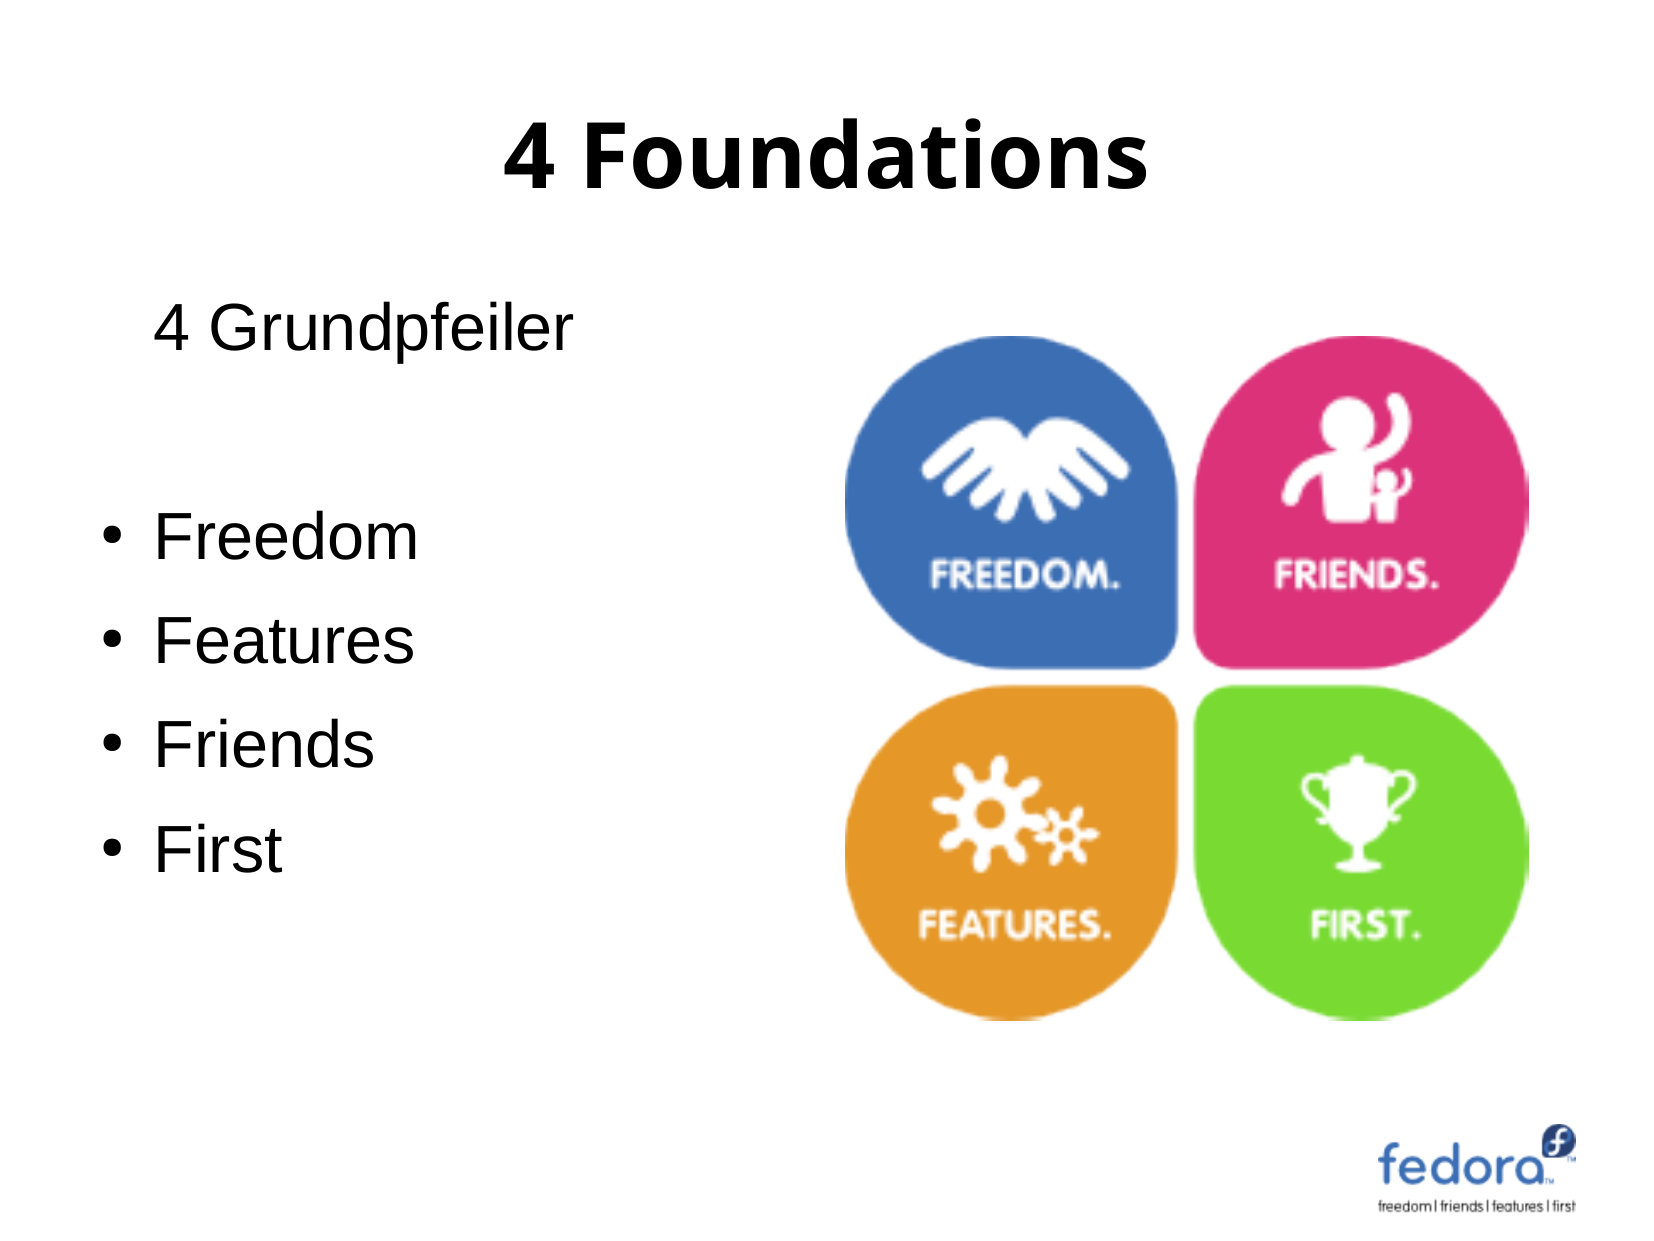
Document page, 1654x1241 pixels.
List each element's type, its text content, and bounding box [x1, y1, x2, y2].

list 4 Grundpfeiler Freedom Features Friends First [82, 290, 809, 1109]
title 4 Foundations [82, 49, 1571, 257]
picture [845, 336, 1529, 1021]
picture [1378, 1124, 1576, 1214]
